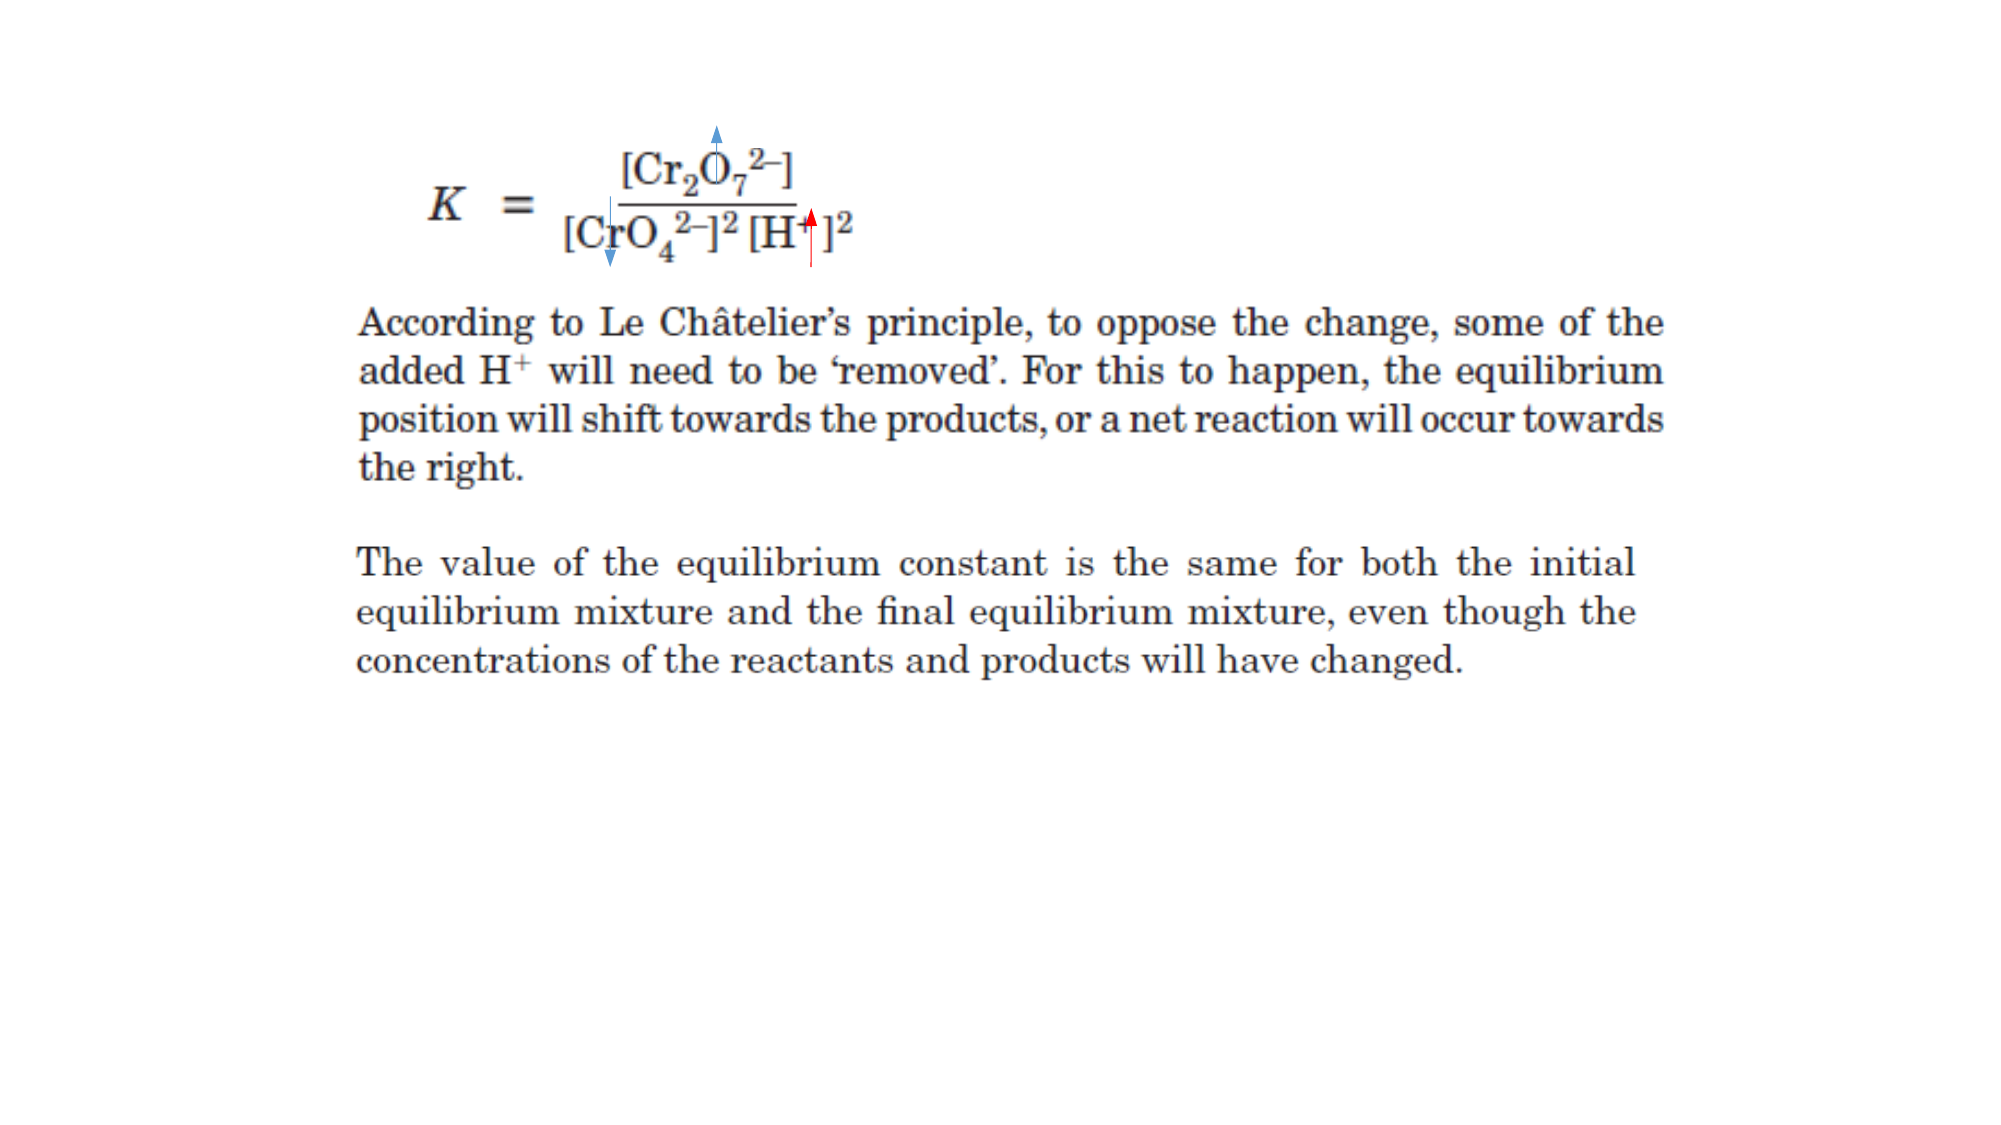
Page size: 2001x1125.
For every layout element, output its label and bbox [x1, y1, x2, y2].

picture [421, 149, 870, 268]
picture [338, 290, 1701, 492]
picture [351, 538, 1649, 693]
